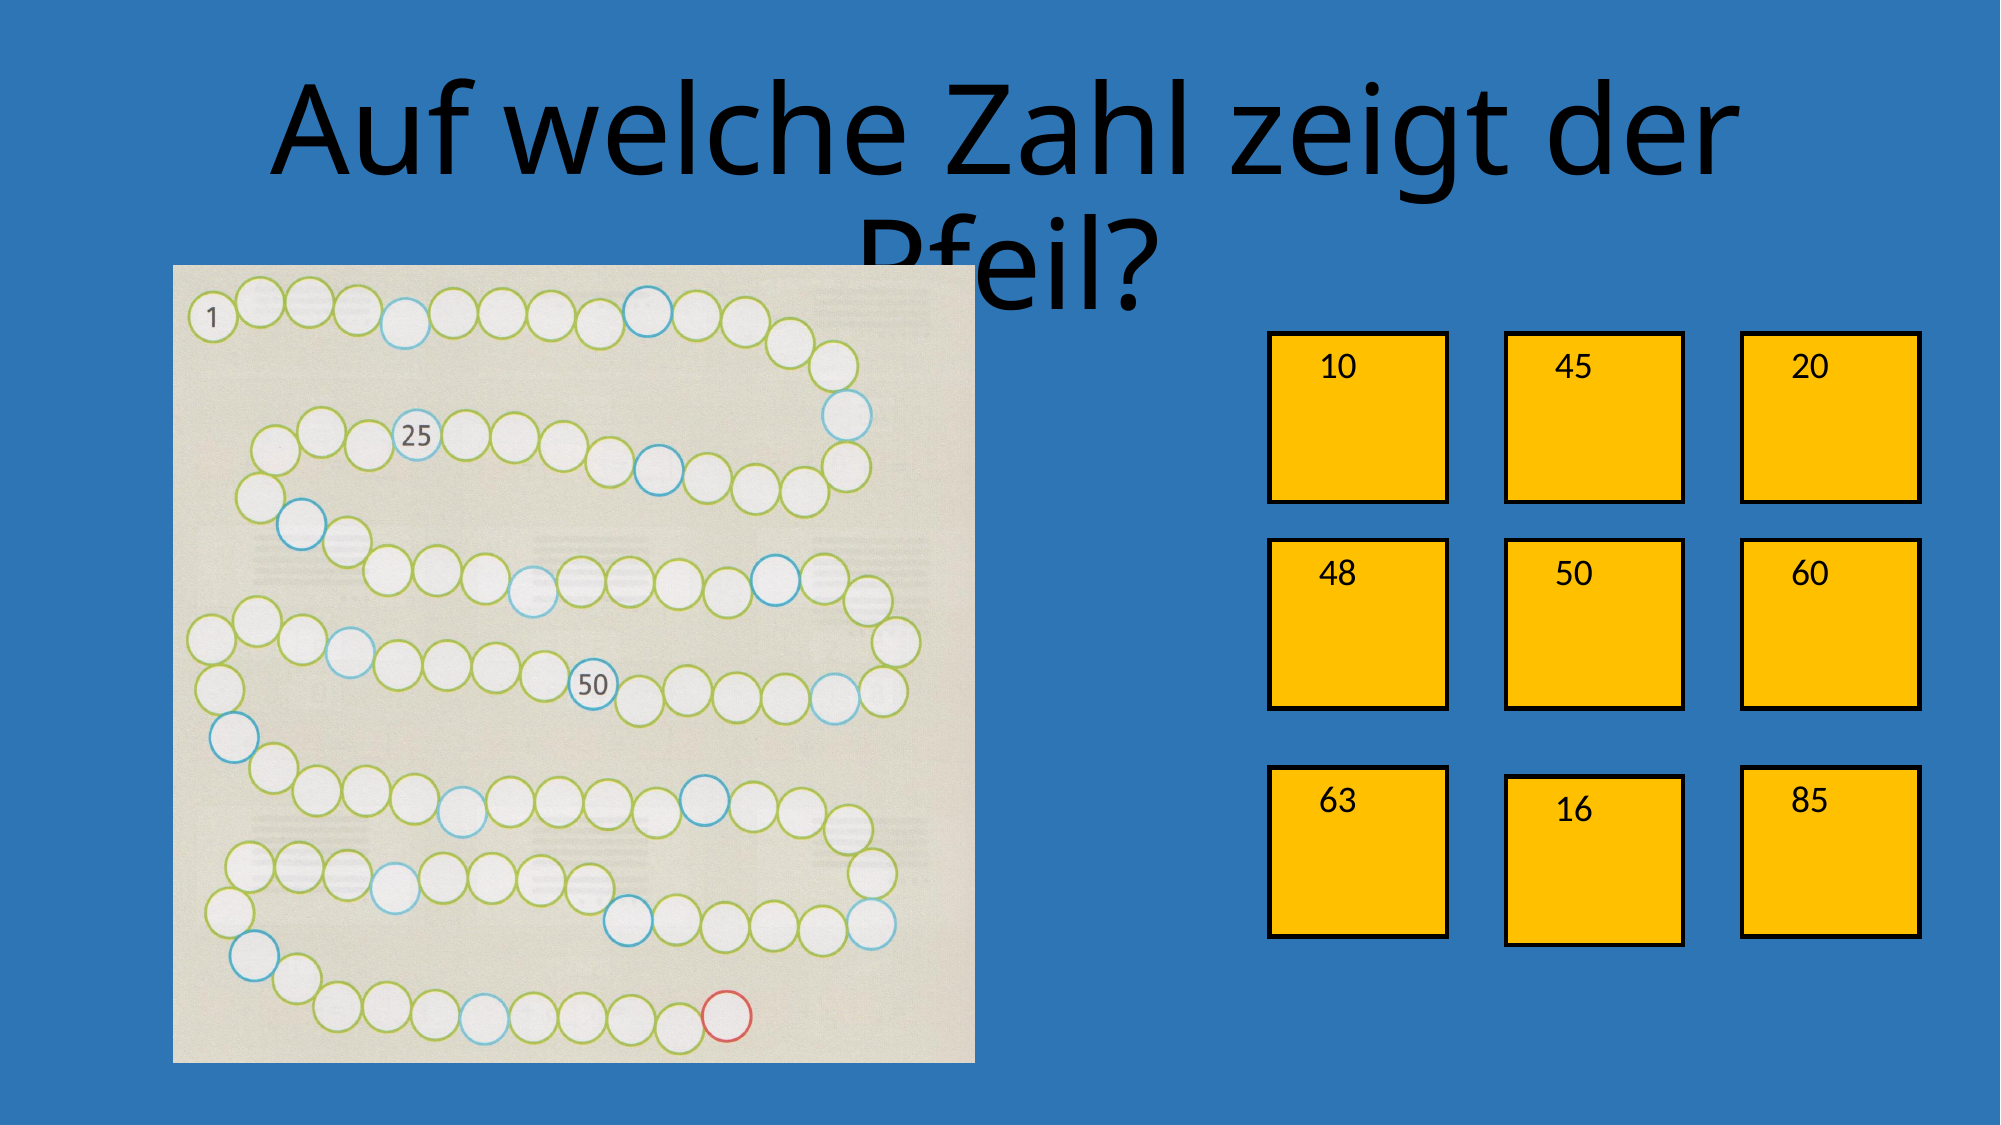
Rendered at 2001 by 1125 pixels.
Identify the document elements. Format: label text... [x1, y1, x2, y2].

text_box 60 [1742, 539, 1920, 709]
text_box 63 [1269, 767, 1447, 937]
picture [173, 265, 975, 1063]
text_box 85 [1742, 767, 1920, 937]
text_box 50 [1505, 539, 1684, 709]
title Auf welche Zahl zeigt der Pfeil? [153, 59, 1861, 237]
text_box 48 [1269, 539, 1447, 709]
text_box 10 [1269, 333, 1447, 502]
text_box 16 [1505, 776, 1684, 945]
text_box 20 [1742, 333, 1920, 502]
text_box 45 [1505, 333, 1684, 502]
